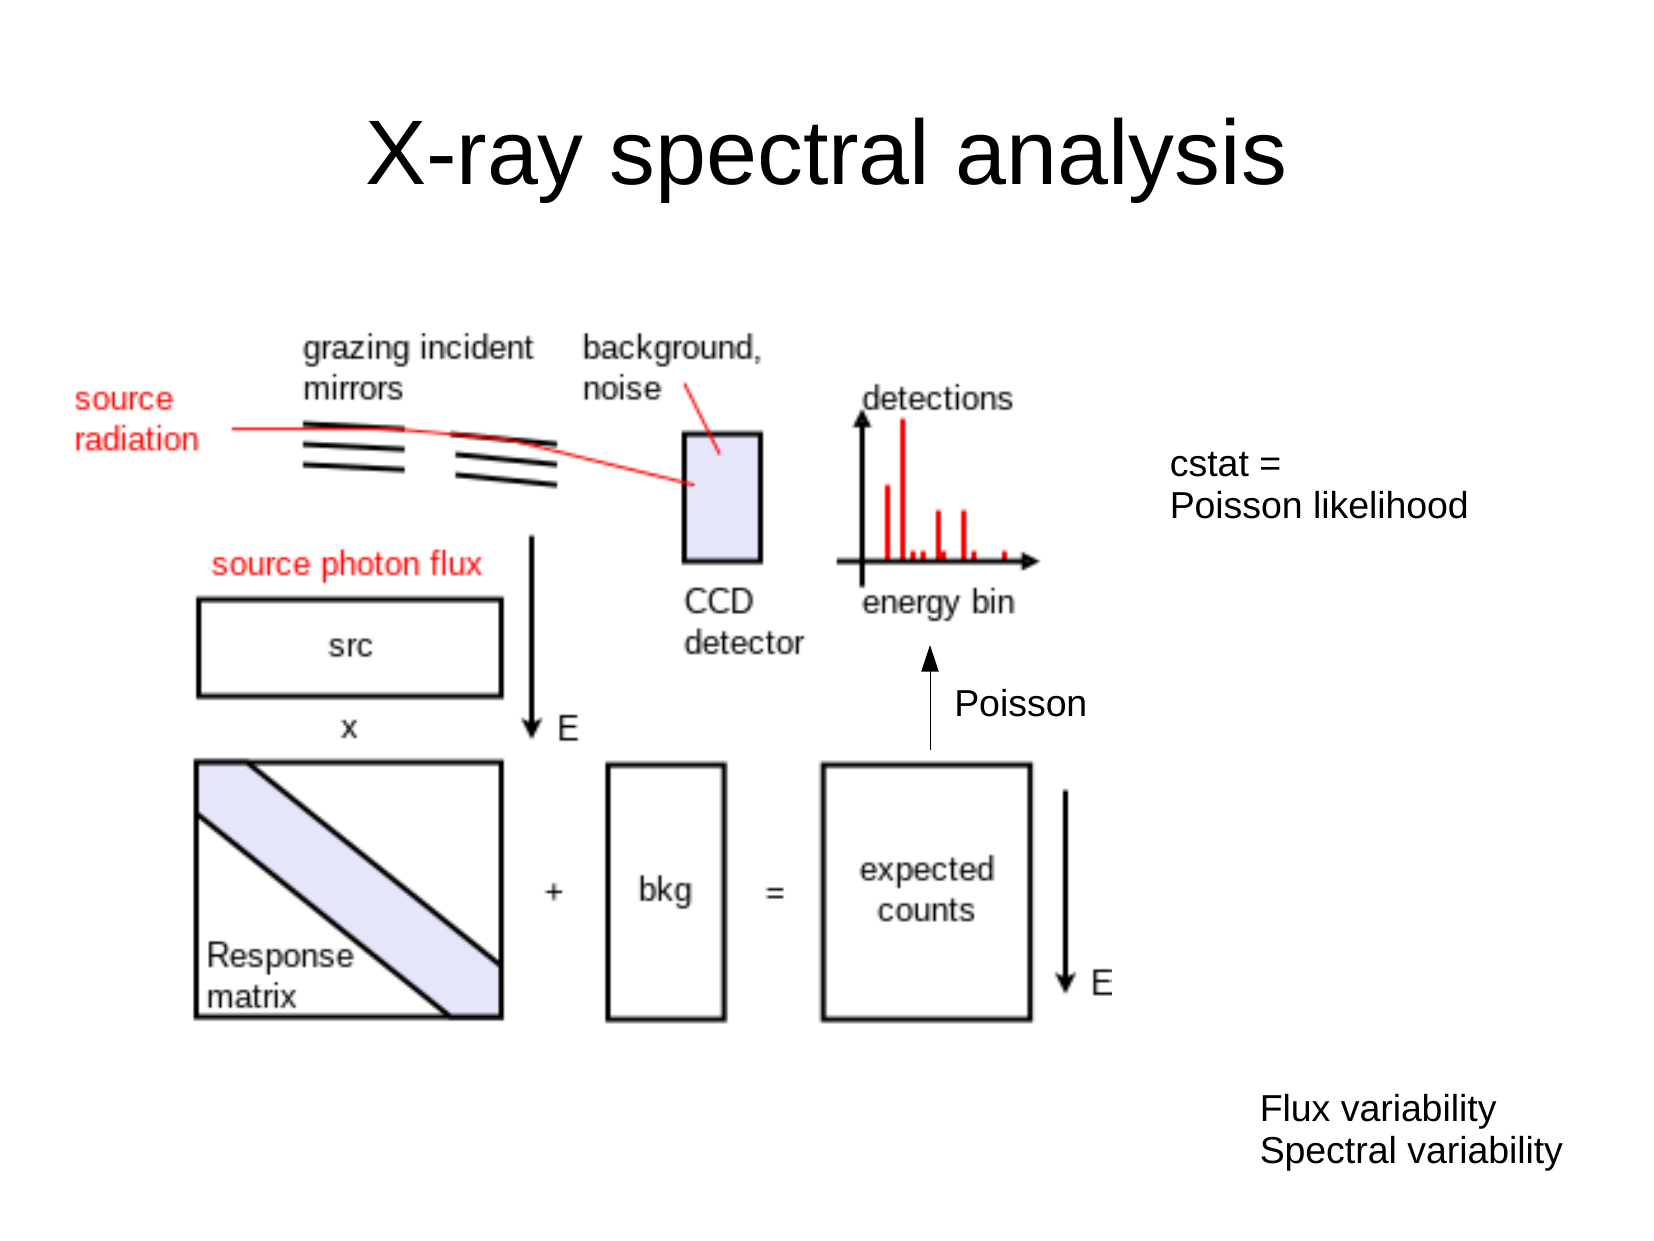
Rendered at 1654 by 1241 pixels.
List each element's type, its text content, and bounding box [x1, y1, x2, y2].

title X-ray spectral analysis [82, 49, 1571, 257]
text_box Flux variability Spectral variability [1245, 1080, 1621, 1221]
picture [75, 329, 1112, 1096]
text_box Poisson [939, 675, 1135, 732]
text_box cstat = Poisson likelihood [1155, 435, 1531, 534]
